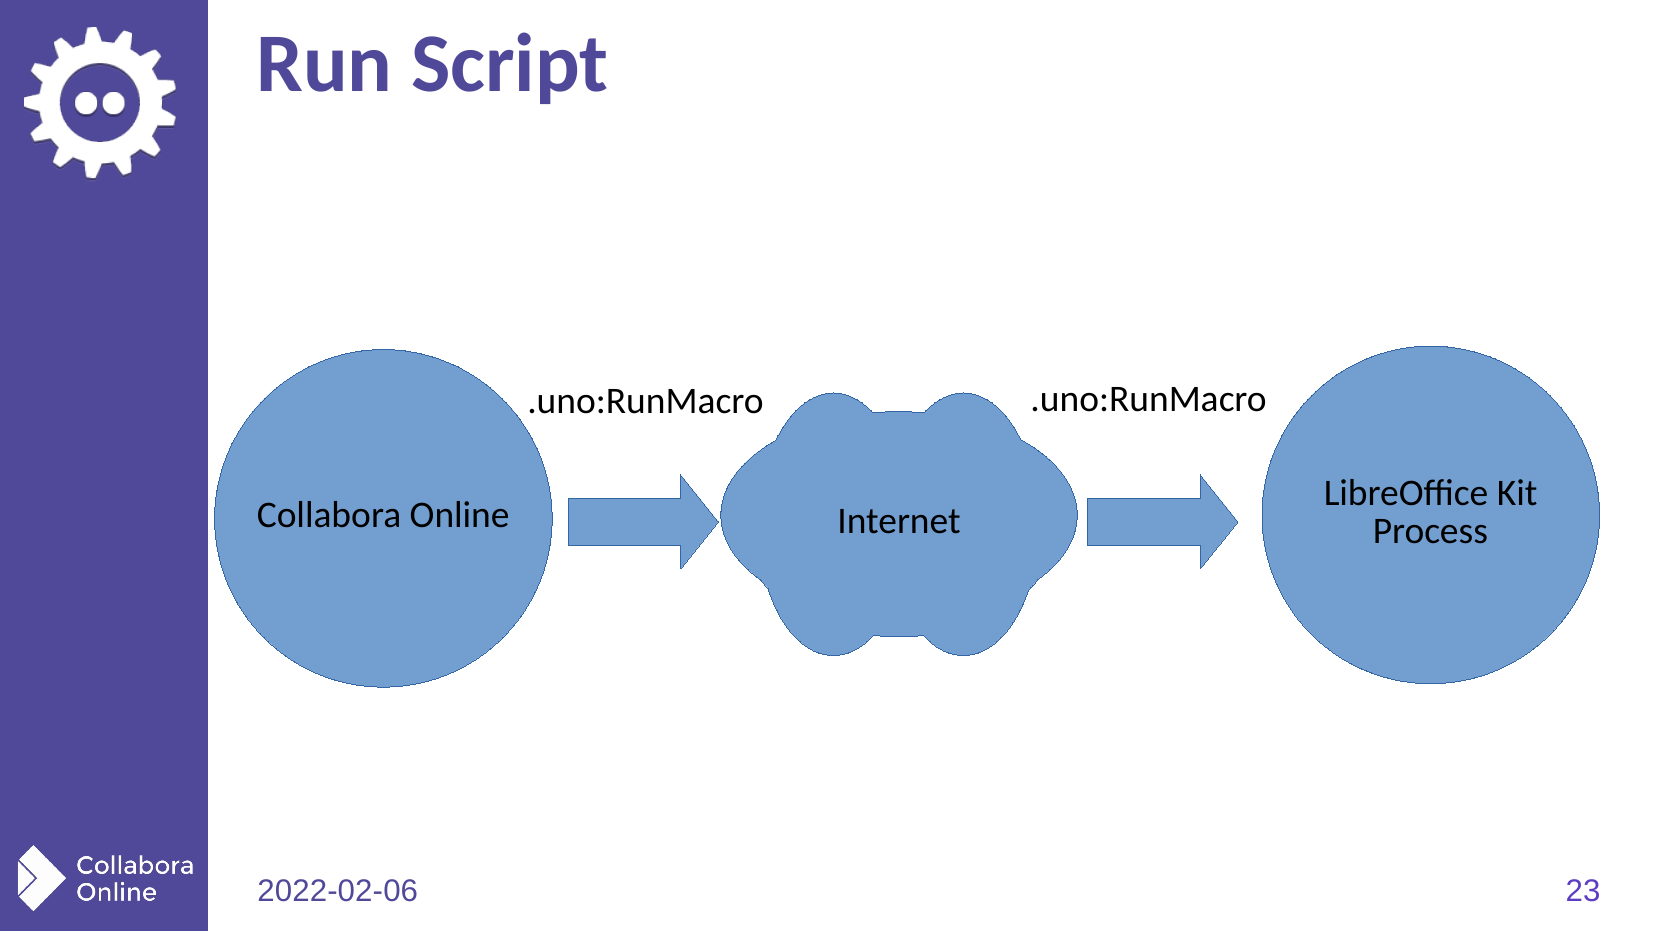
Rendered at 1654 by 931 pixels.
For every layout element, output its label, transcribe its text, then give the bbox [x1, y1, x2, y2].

text_box .uno:RunMacro [1015, 375, 1303, 429]
text_box LibreOffice Kit Process [1262, 346, 1600, 684]
text_box [568, 474, 719, 569]
text_box [1087, 474, 1238, 569]
picture [13, 840, 197, 916]
text_box Collabora Online [214, 349, 553, 688]
text_box .uno:RunMacro [512, 377, 800, 431]
text_box Internet [720, 392, 1078, 656]
title Run Script [256, 0, 1636, 165]
picture [24, 27, 181, 182]
